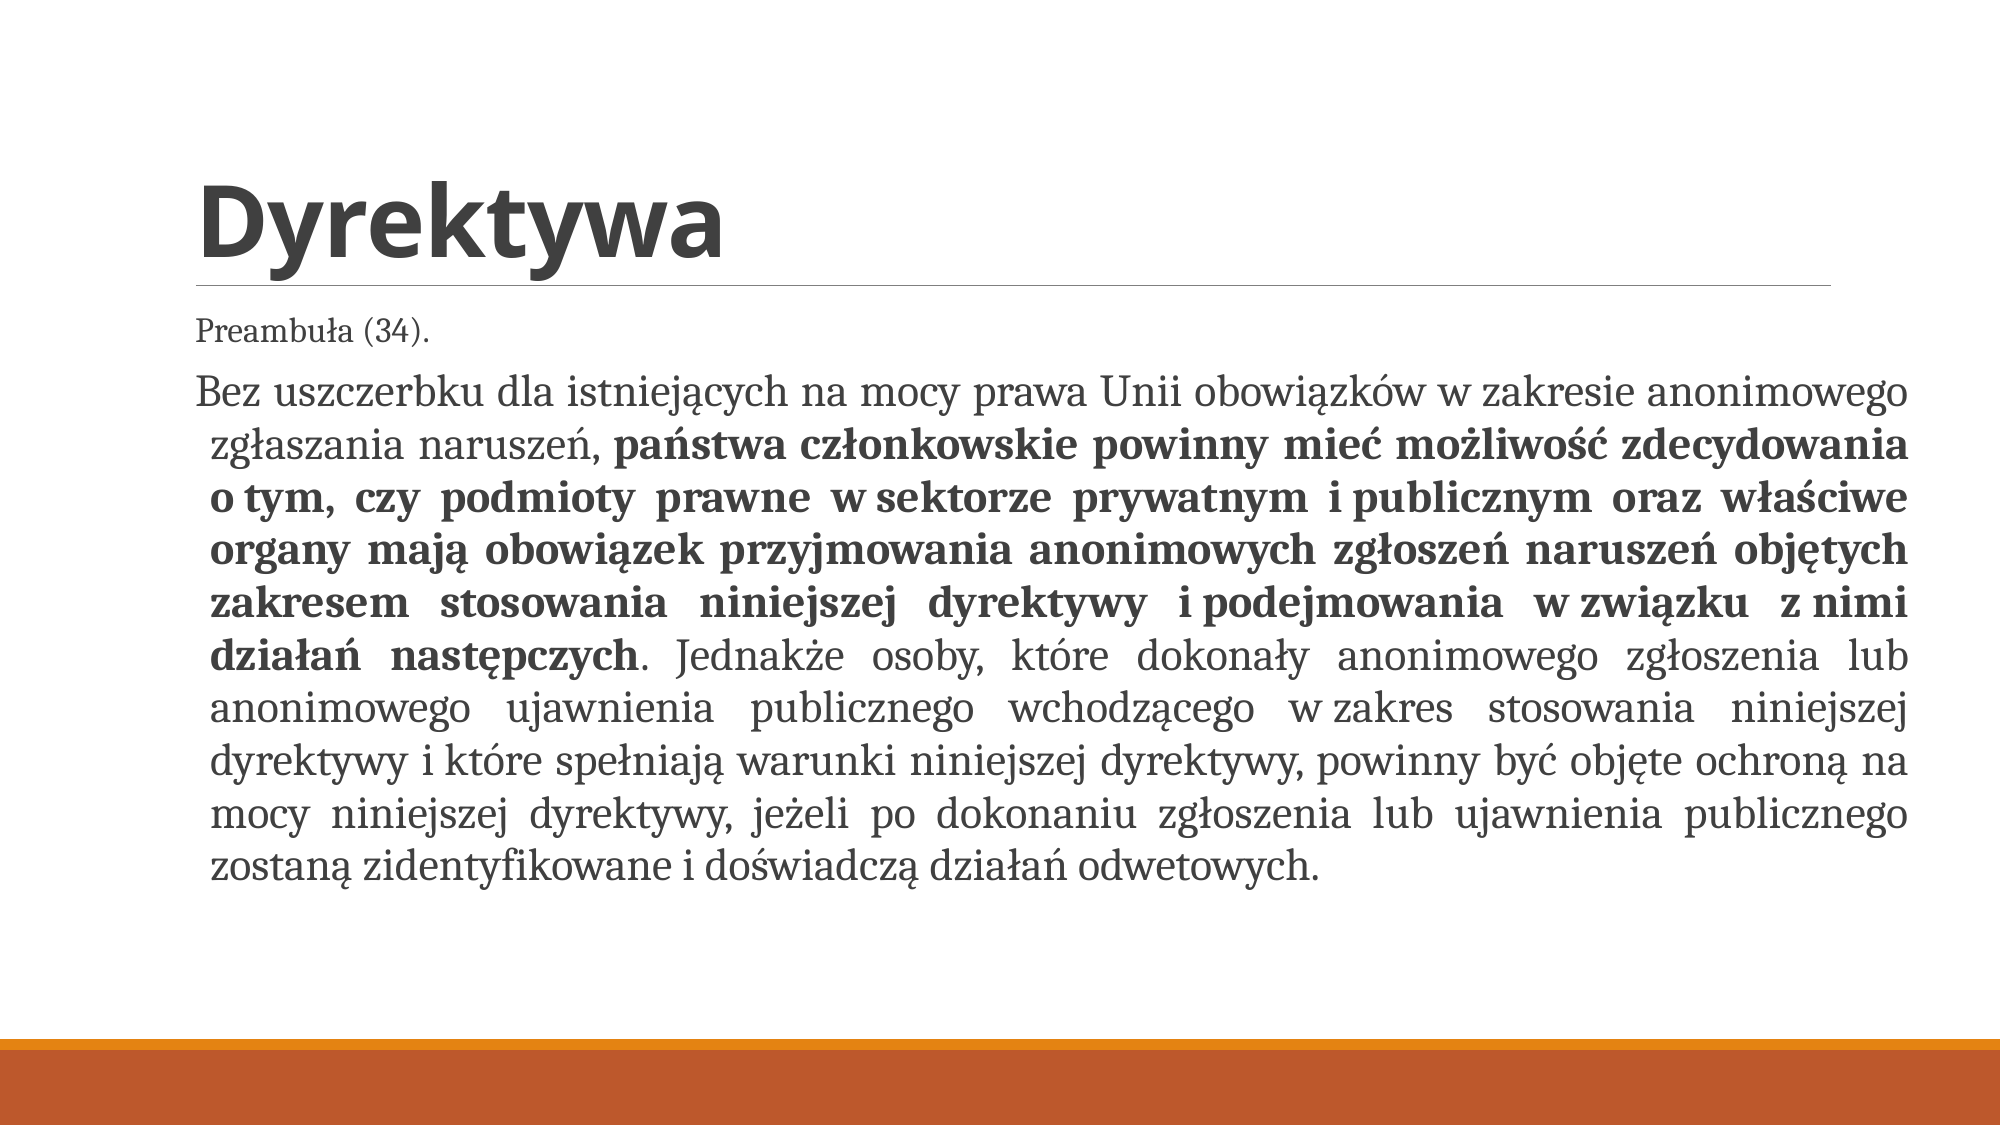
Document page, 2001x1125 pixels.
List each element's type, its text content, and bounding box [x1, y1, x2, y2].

list Preambuła (34). Bez uszczerbku dla istniejących na mocy prawa Unii obowiązków w zakresie anonimowego zgłaszania naruszeń, państwa członkowskie powinny mieć możliwość zdecydowania o tym, czy podmioty prawne w sektorze prywatnym i publicznym oraz właściwe organy mają obowiązek przyjmowania anonimowych zgłoszeń naruszeń objętych zakresem stosowania niniejszej dyrektywy i podejmowania w związku z nimi działań następczych. Jednakże osoby, które dokonały anonimowego zgłoszenia lub anonimowego ujawnienia publicznego wchodzącego w zakres stosowania niniejszej dyrektywy i które spełniają warunki niniejszej dyrektywy, powinny być objęte ochroną na mocy niniejszej dyrektywy, jeżeli po dokonaniu zgłoszenia lub ujawnienia publicznego zostaną zidentyfikowane i doświadczą działań odwetowych. [180, 302, 1910, 1045]
title Dyrektywa [180, 47, 1831, 286]
